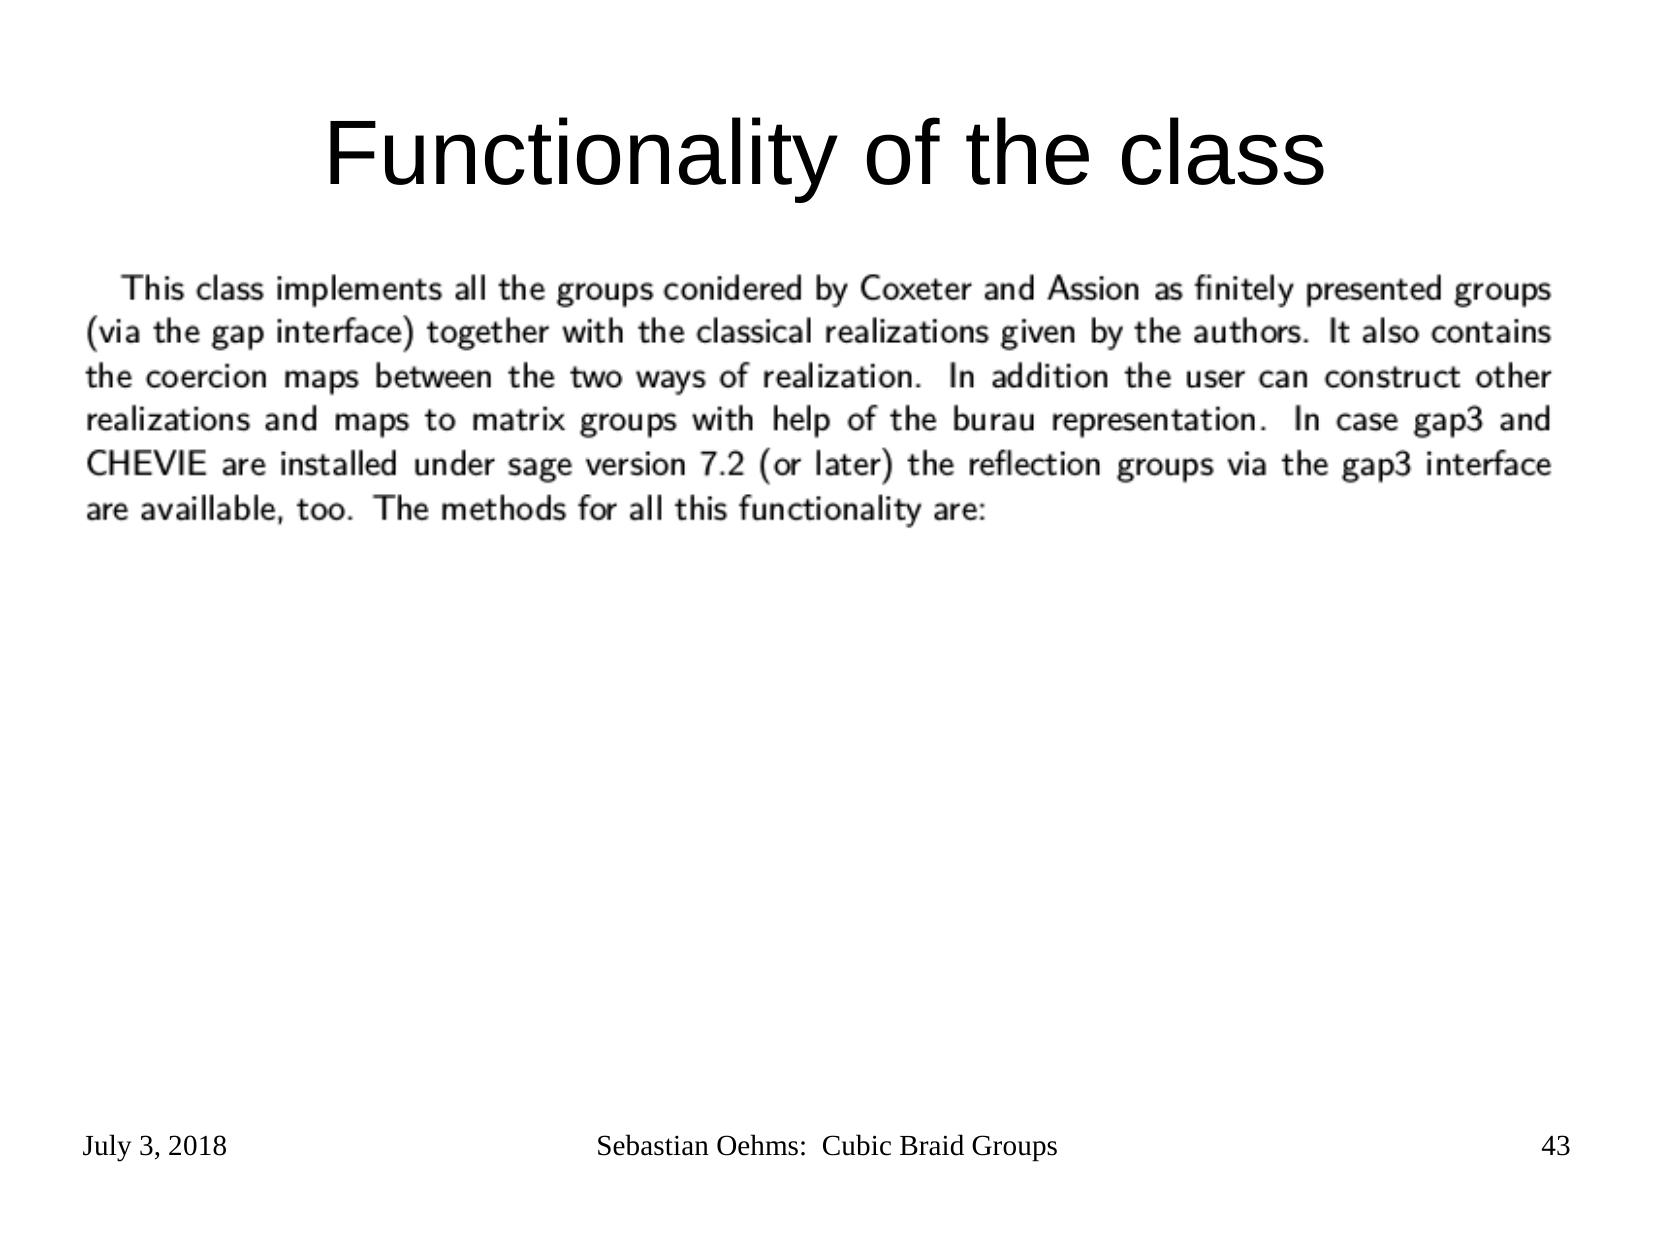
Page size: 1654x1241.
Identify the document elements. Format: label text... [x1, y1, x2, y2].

picture [82, 269, 1571, 532]
title Functionality of the class [82, 49, 1571, 257]
